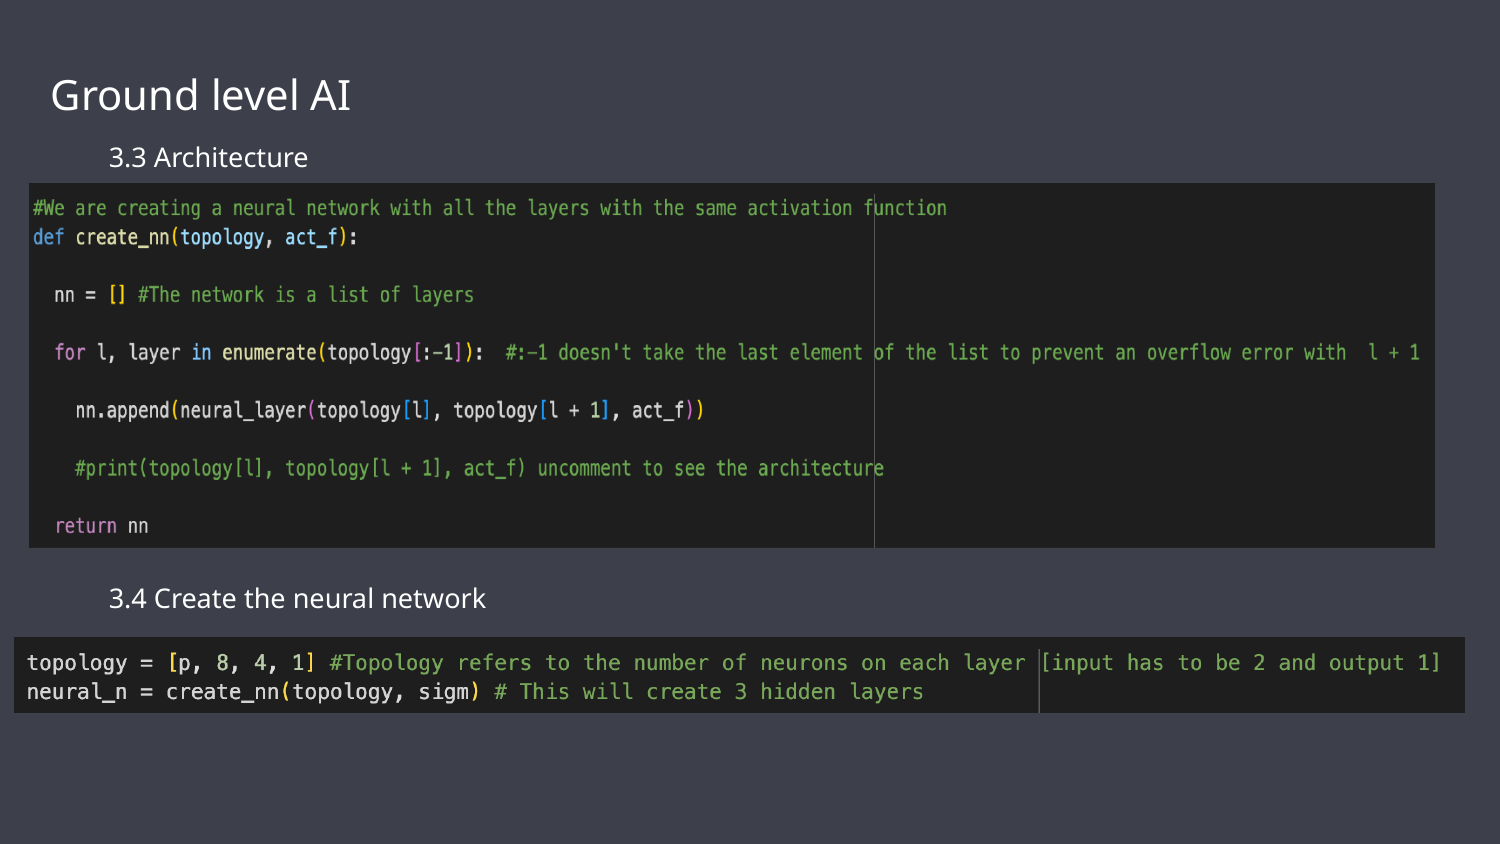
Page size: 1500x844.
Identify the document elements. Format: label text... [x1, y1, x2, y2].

text_box 3.3 Architecture [93, 125, 433, 183]
text_box Ground level AI [35, 53, 460, 120]
picture [29, 183, 1435, 548]
text_box 3.4 Create the neural network [93, 565, 636, 637]
picture [14, 637, 1465, 713]
